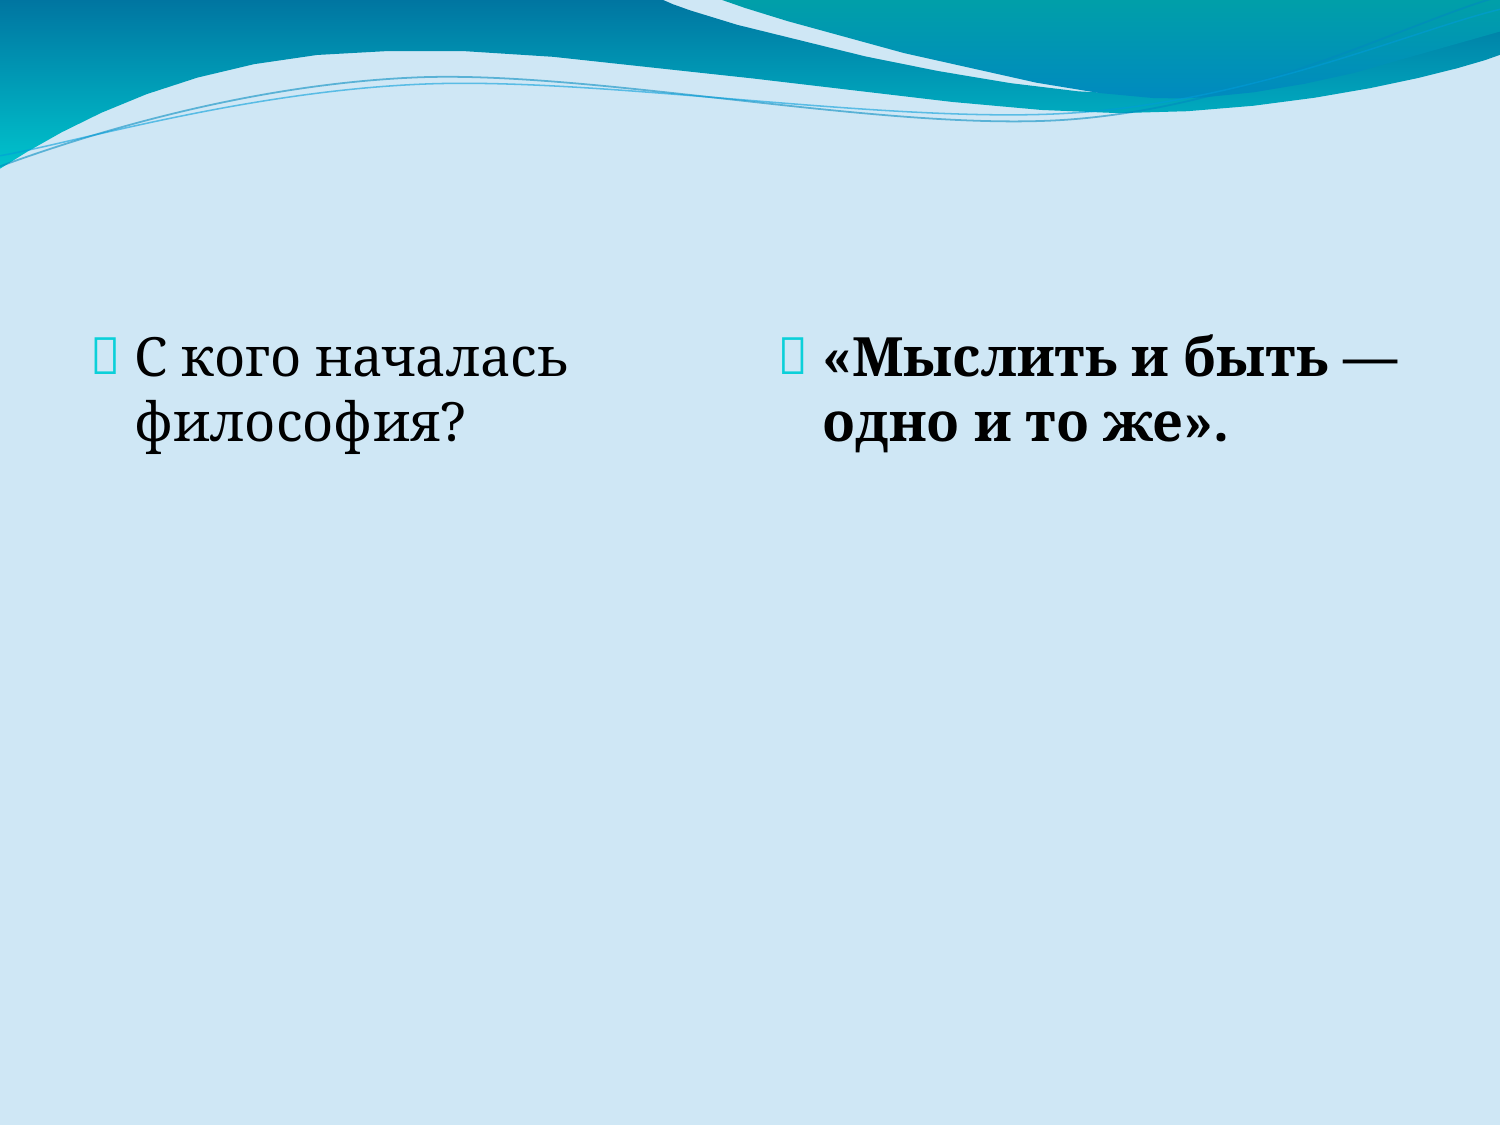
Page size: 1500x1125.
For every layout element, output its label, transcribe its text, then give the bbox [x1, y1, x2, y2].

list С кого началась философия? [75, 314, 738, 1043]
title [75, 115, 1425, 303]
list «Мыслить и быть — одно и то же». [762, 314, 1425, 1043]
